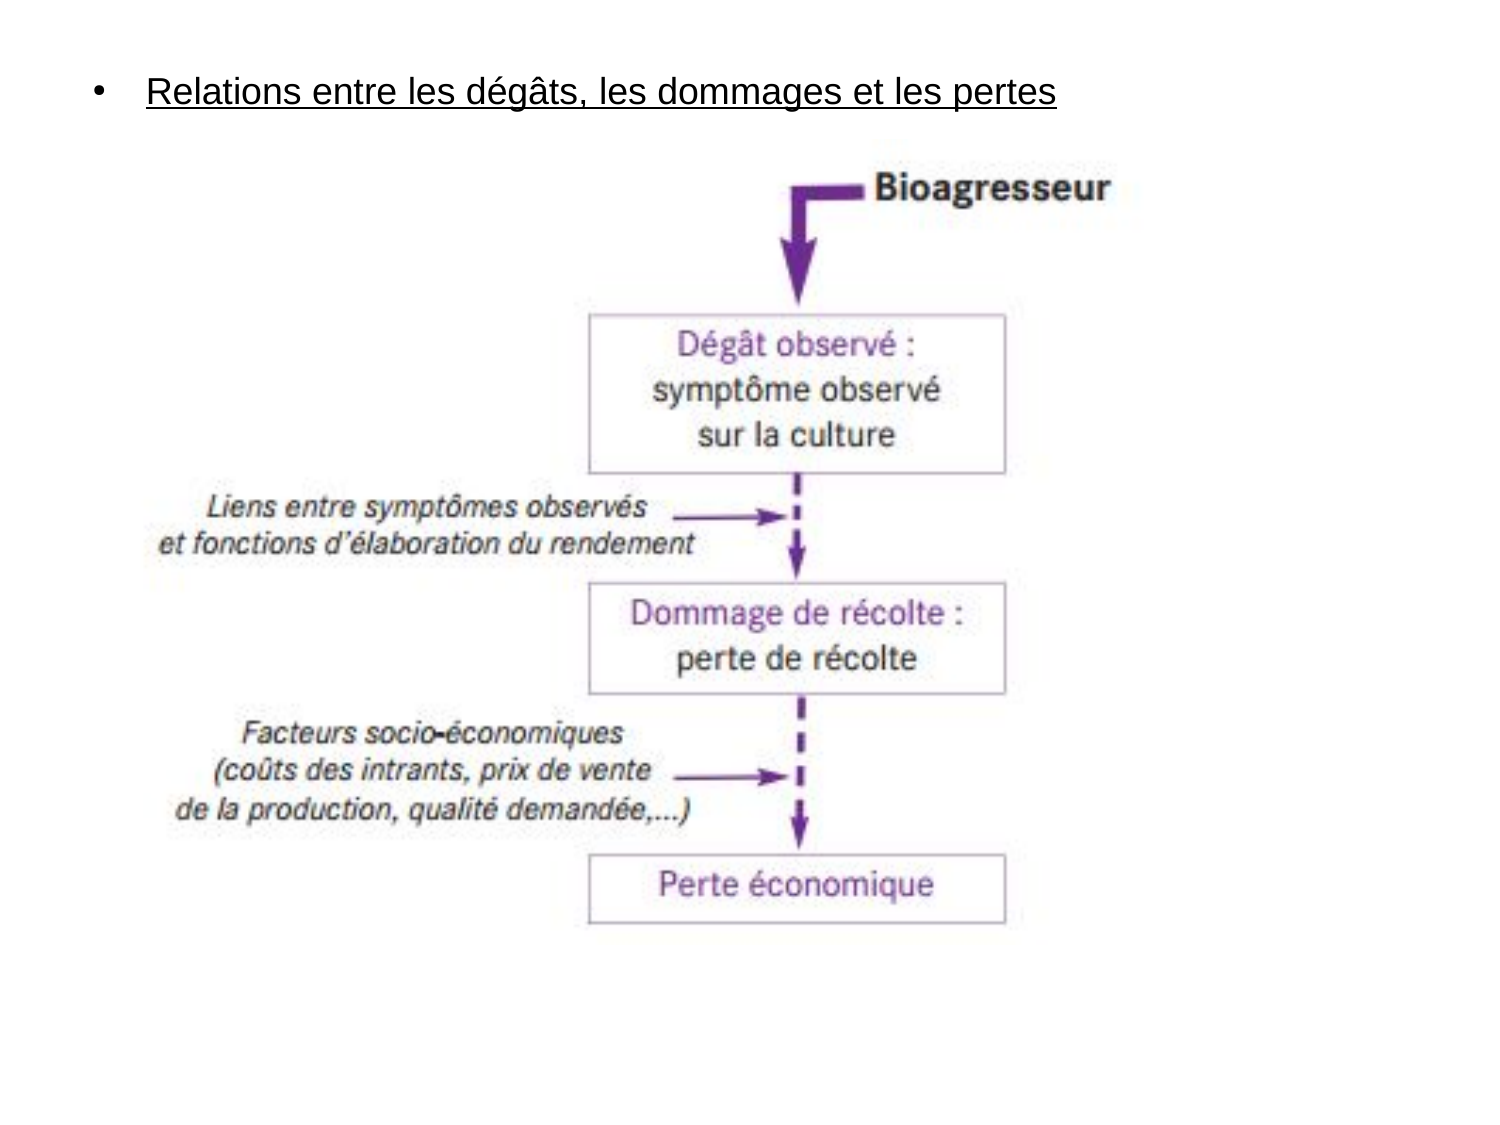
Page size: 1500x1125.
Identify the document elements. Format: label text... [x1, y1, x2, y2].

picture [100, 139, 1146, 945]
list Relations entre les dégâts, les dommages et les pertes [75, 70, 1425, 916]
